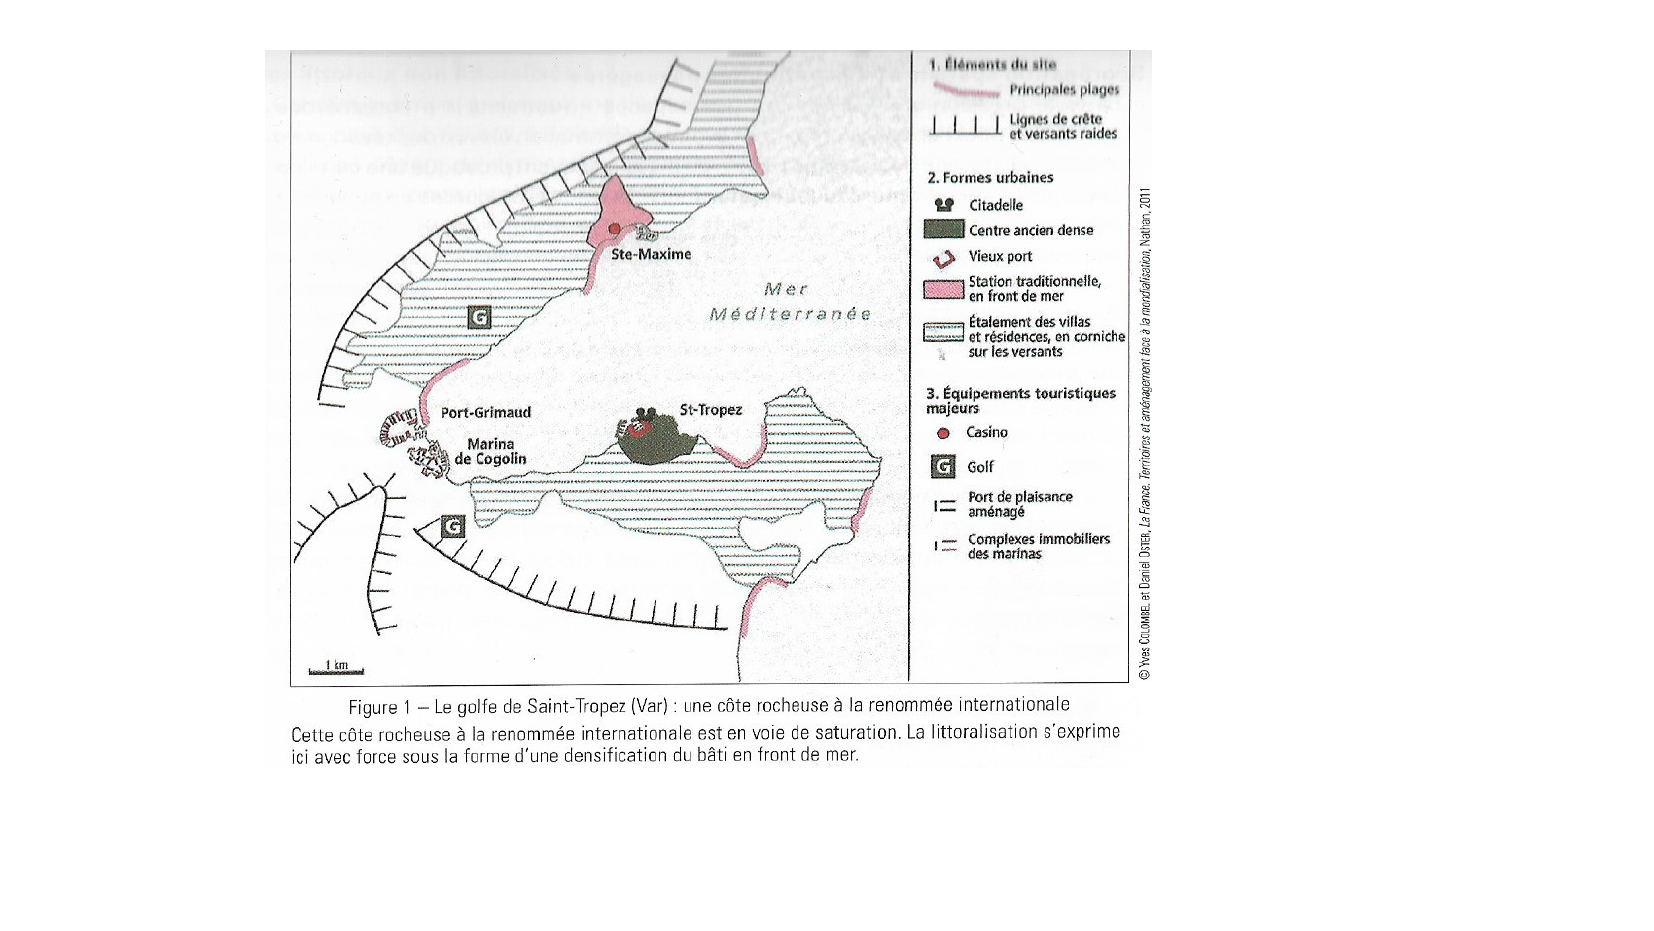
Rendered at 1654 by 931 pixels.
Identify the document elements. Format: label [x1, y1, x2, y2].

picture [265, 50, 1152, 768]
